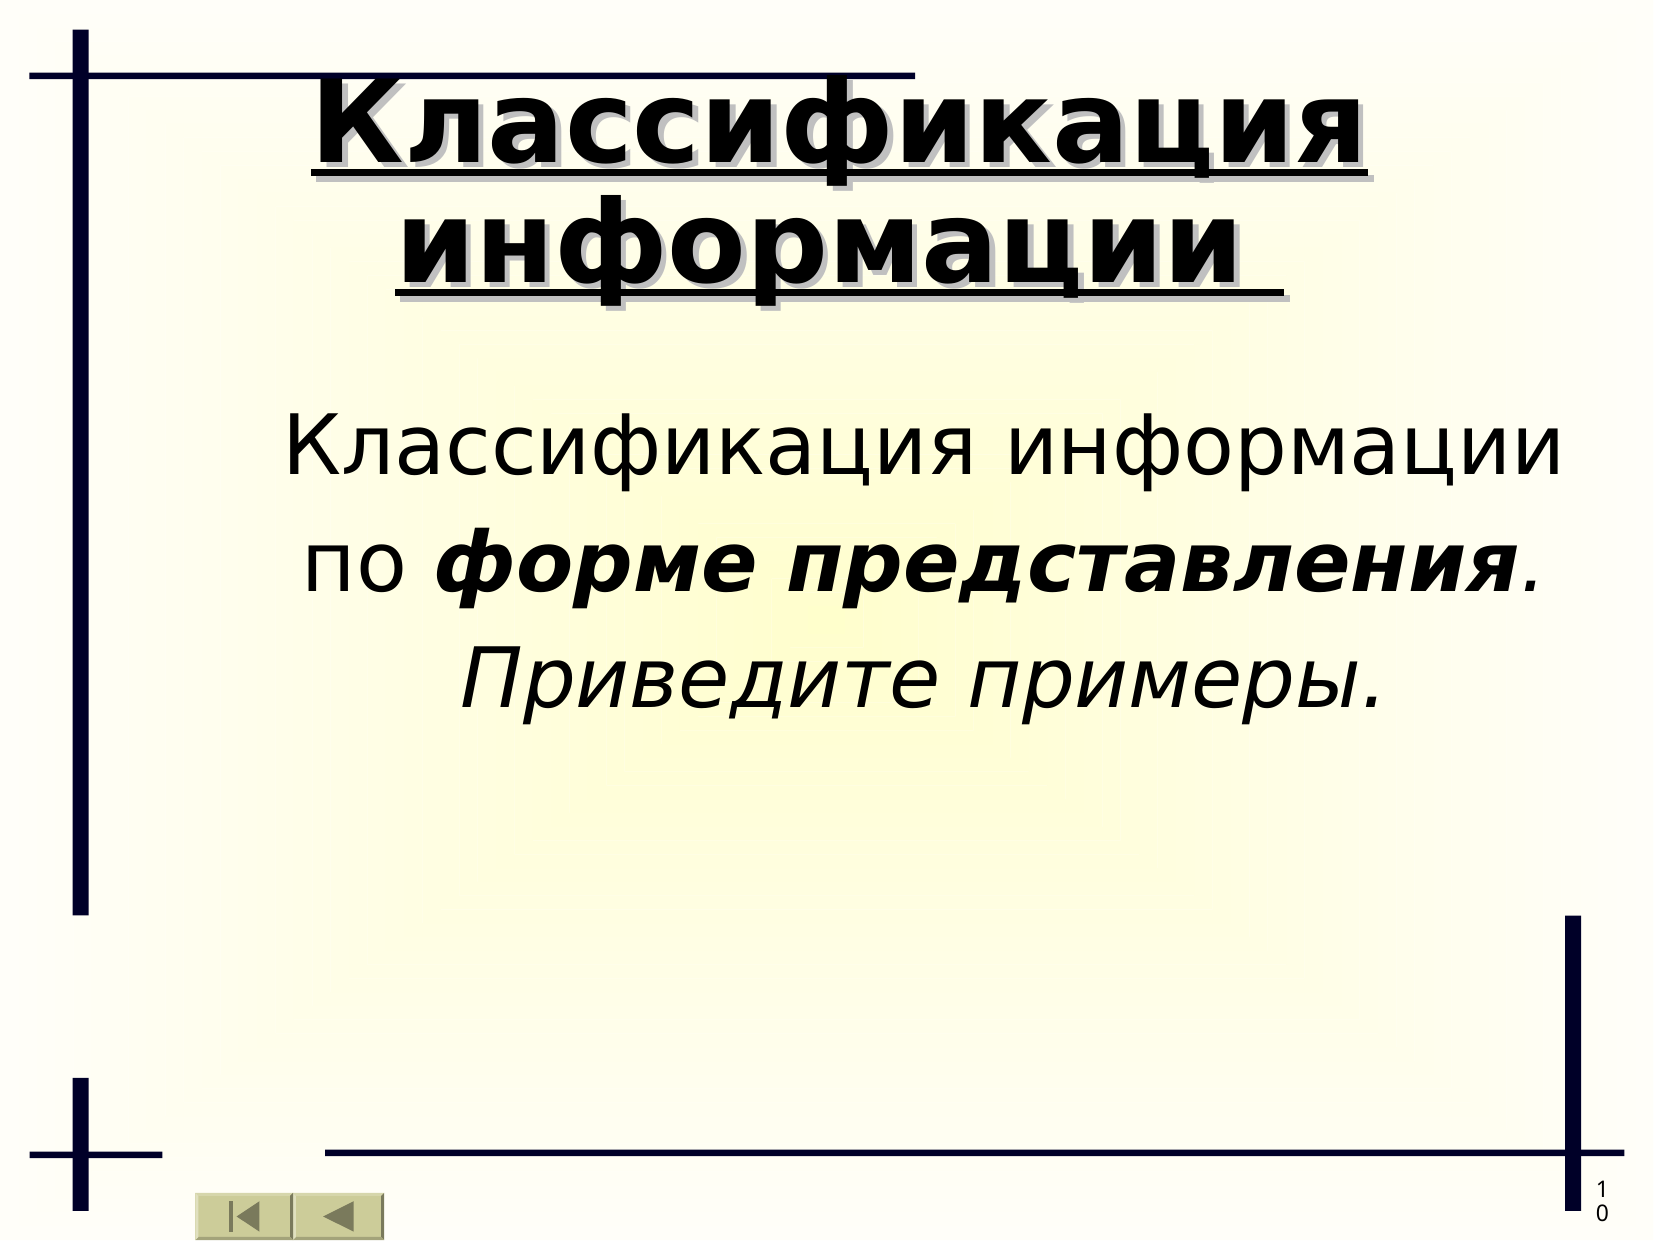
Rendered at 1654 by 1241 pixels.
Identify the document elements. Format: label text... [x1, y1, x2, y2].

text_box Классификация информации [110, 58, 1569, 315]
text_box Классификация информации по форме представления. Приведите примеры. [201, 370, 1648, 736]
text_box [196, 1192, 385, 1241]
